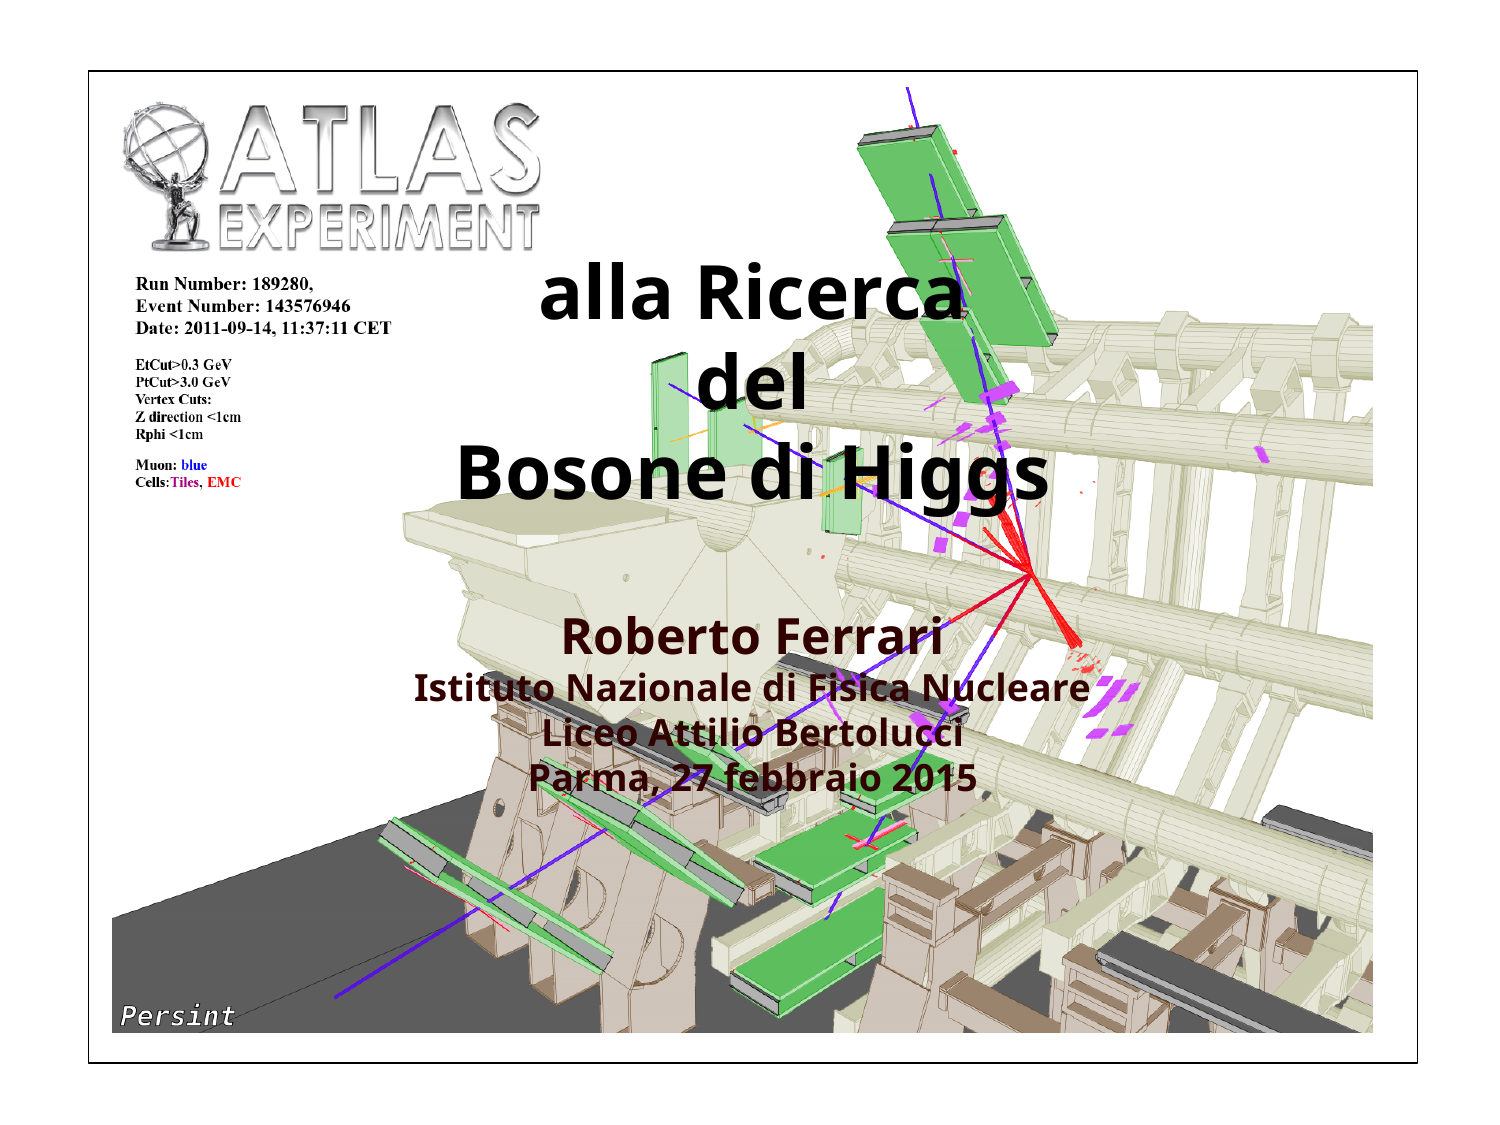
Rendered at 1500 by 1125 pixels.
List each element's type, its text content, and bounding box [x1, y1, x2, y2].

text_box alla Ricerca del Bosone di Higgs Roberto Ferrari Istituto Nazionale di Fisica Nucleare Liceo Attilio Bertolucci Parma, 27 febbraio 2015 [88, 70, 1418, 1064]
